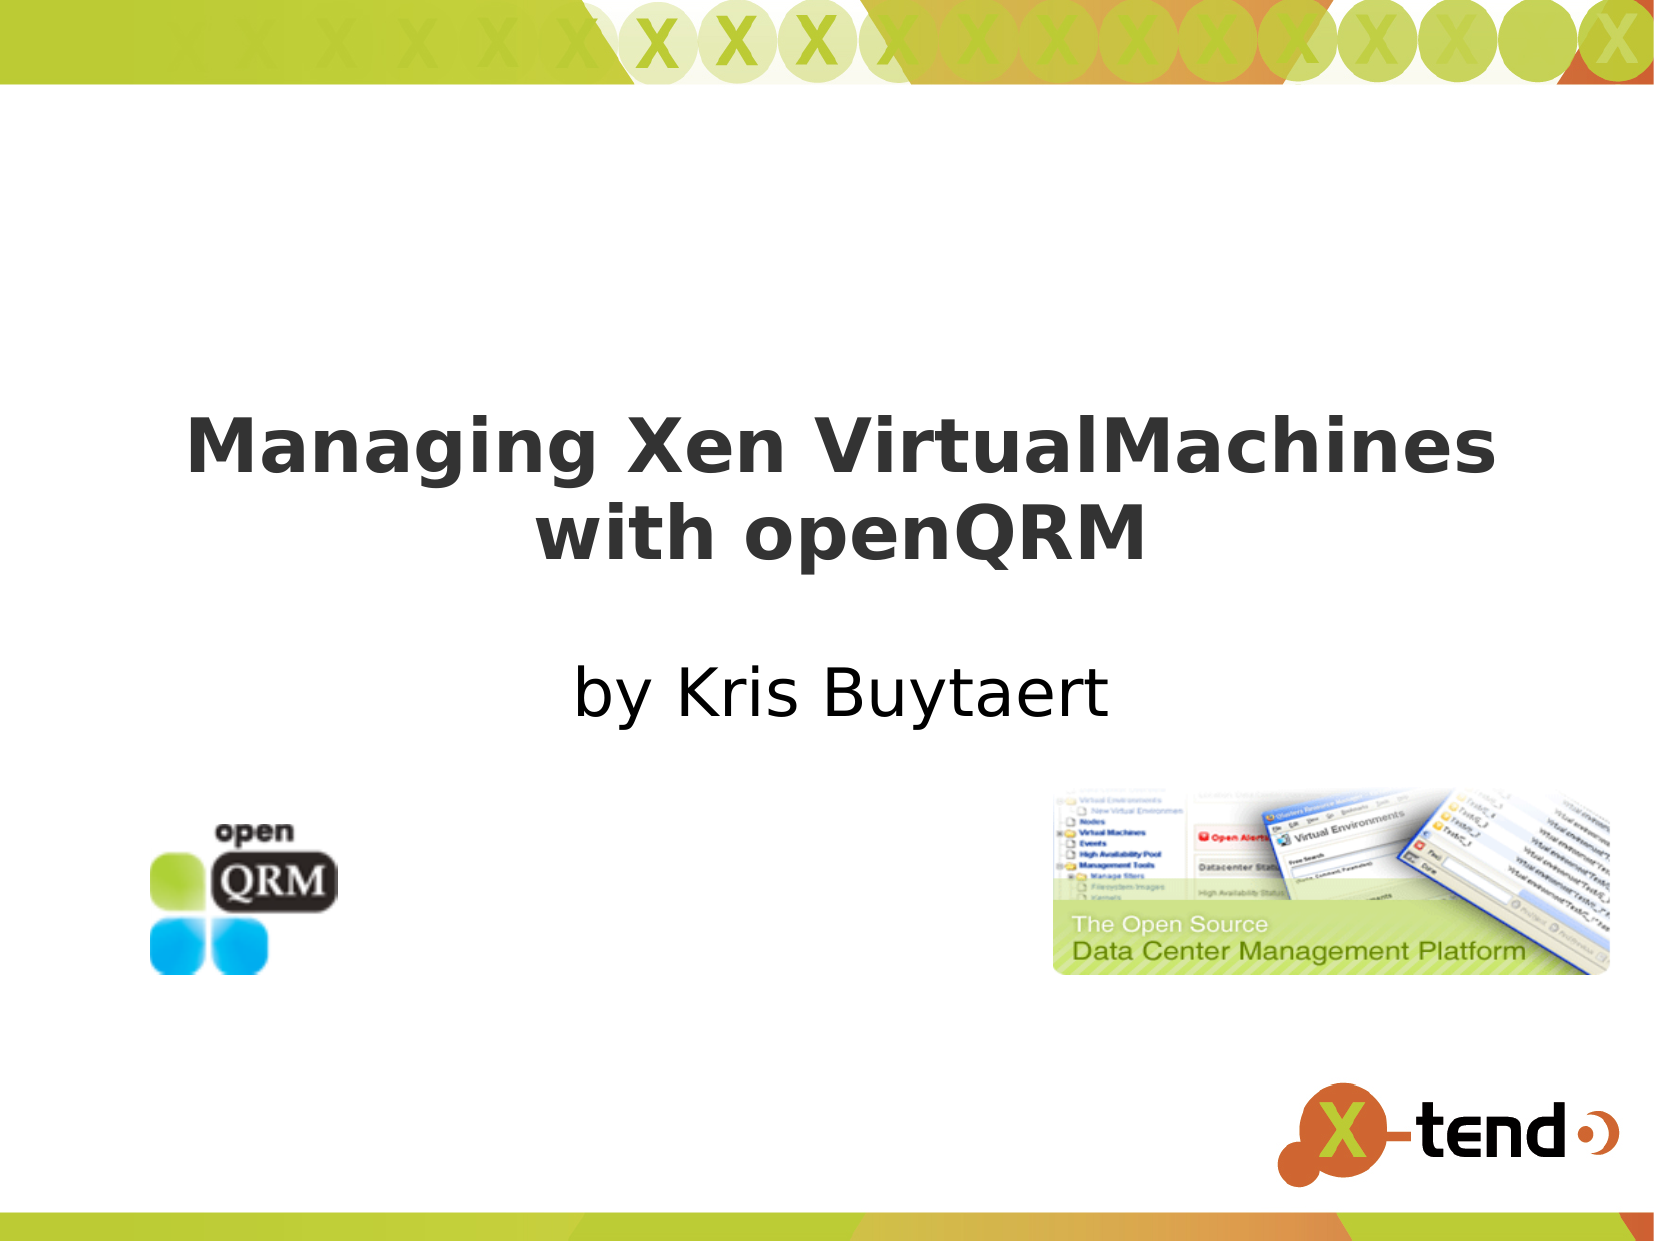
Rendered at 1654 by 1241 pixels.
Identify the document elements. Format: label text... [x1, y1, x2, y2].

picture [0, 0, 1654, 1241]
title Managing Xen VirtualMachines with openQRM by Kris Buytaert [112, 283, 1572, 750]
